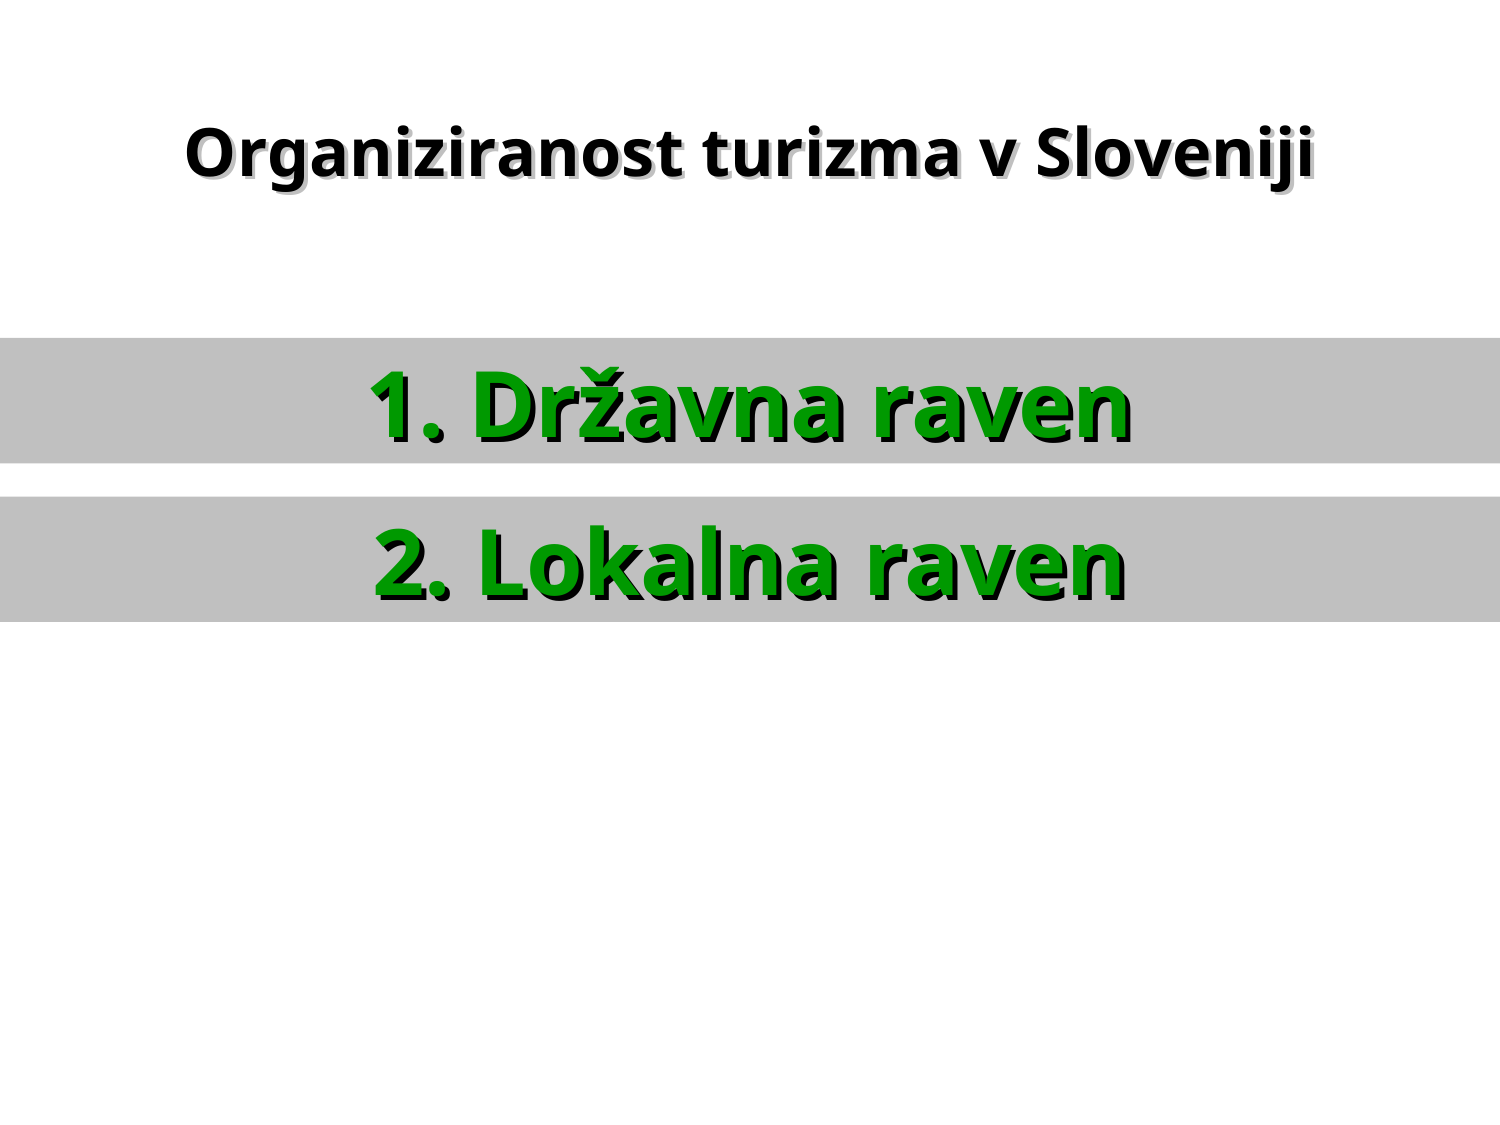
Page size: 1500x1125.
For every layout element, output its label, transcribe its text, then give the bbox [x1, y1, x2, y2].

text_box 1. Državna raven [0, 337, 1500, 464]
text_box Organiziranost turizma v Sloveniji [0, 101, 1500, 198]
text_box 2. Lokalna raven [0, 496, 1500, 622]
